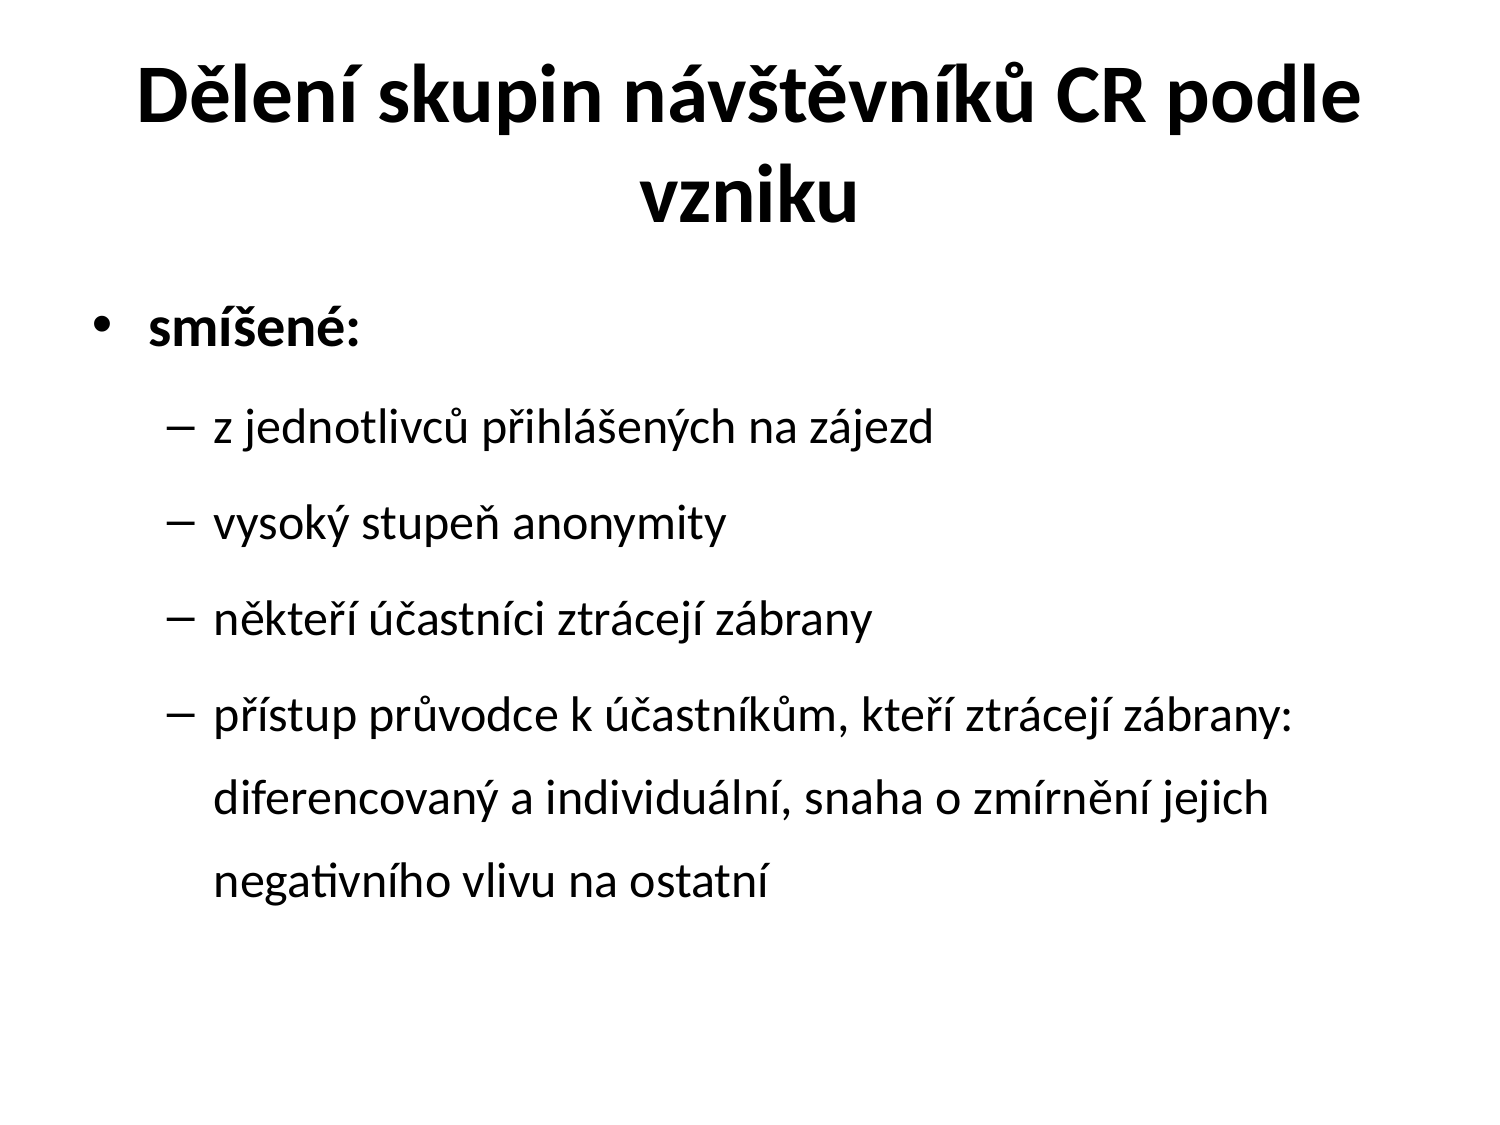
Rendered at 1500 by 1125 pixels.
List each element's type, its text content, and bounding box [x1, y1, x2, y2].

list smíšené: z jednotlivců přihlášených na zájezd vysoký stupeň anonymity někteří účastníci ztrácejí zábrany přístup průvodce k účastníkům, kteří ztrácejí zábrany: diferencovaný a individuální, snaha o zmírnění jejich negativního vlivu na ostatní [76, 267, 1427, 1010]
title Dělení skupin návštěvníků CR podle vzniku [75, 31, 1426, 247]
